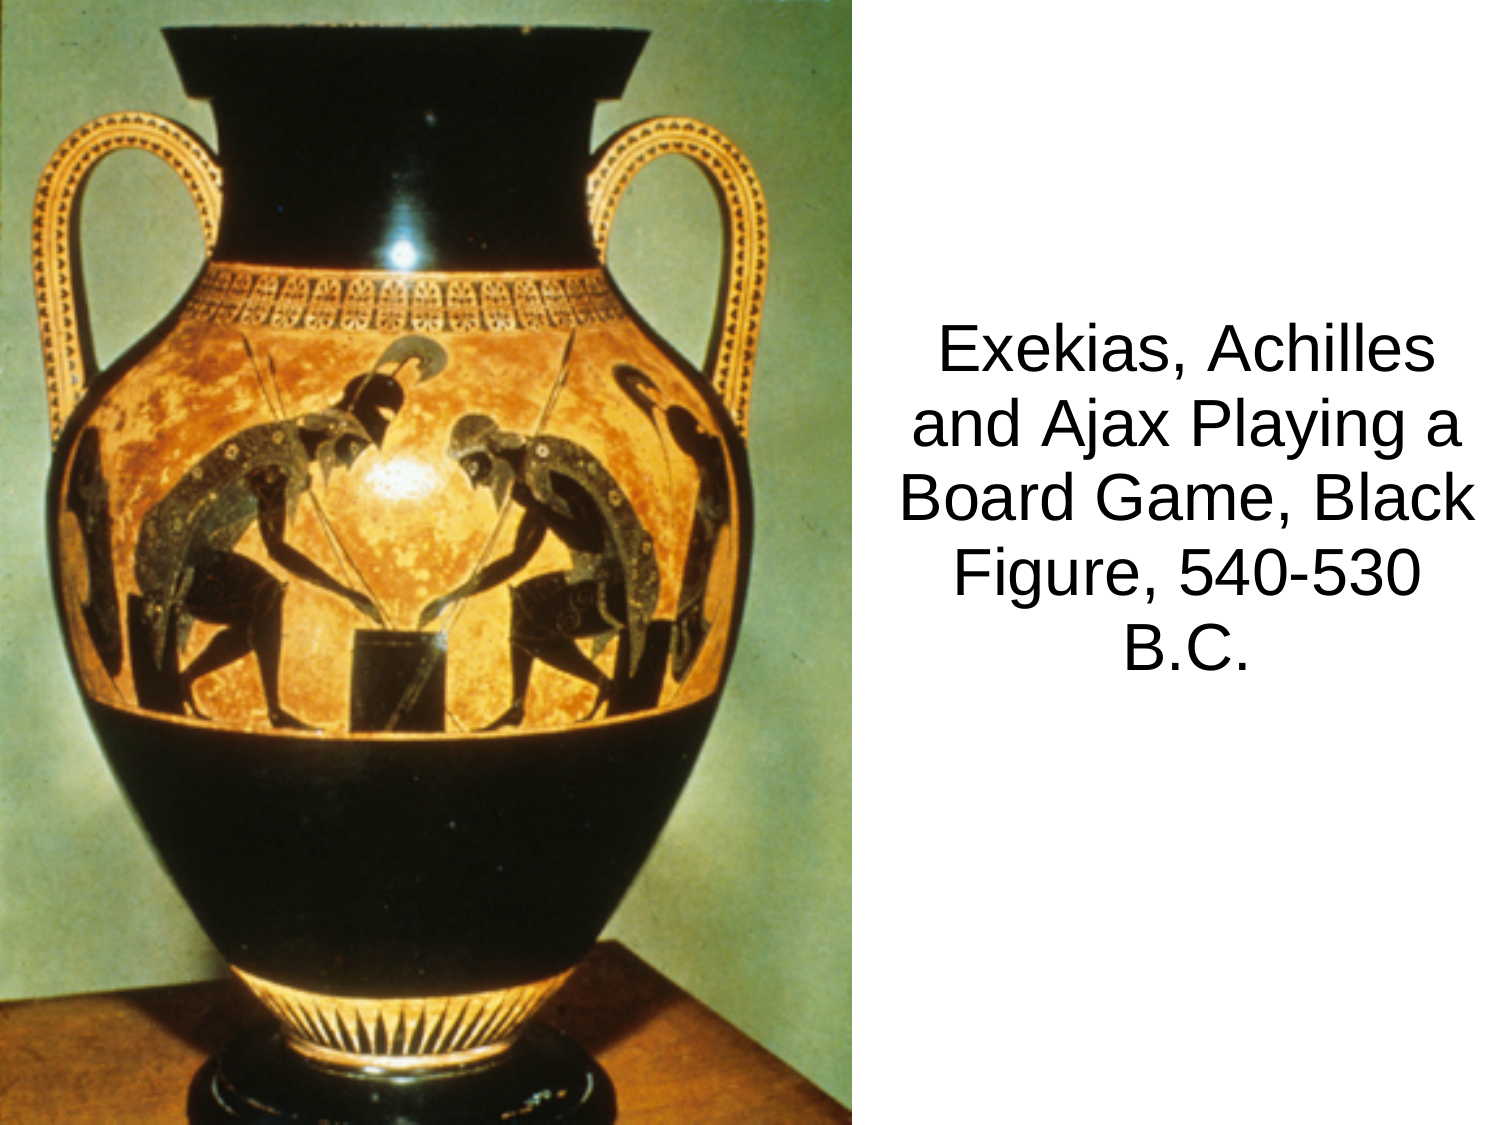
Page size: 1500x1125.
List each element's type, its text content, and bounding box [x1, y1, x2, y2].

title Exekias, Achilles and Ajax Playing a Board Game, Black Figure, 540-530 B.C. [874, 45, 1500, 951]
picture [0, 0, 852, 1125]
